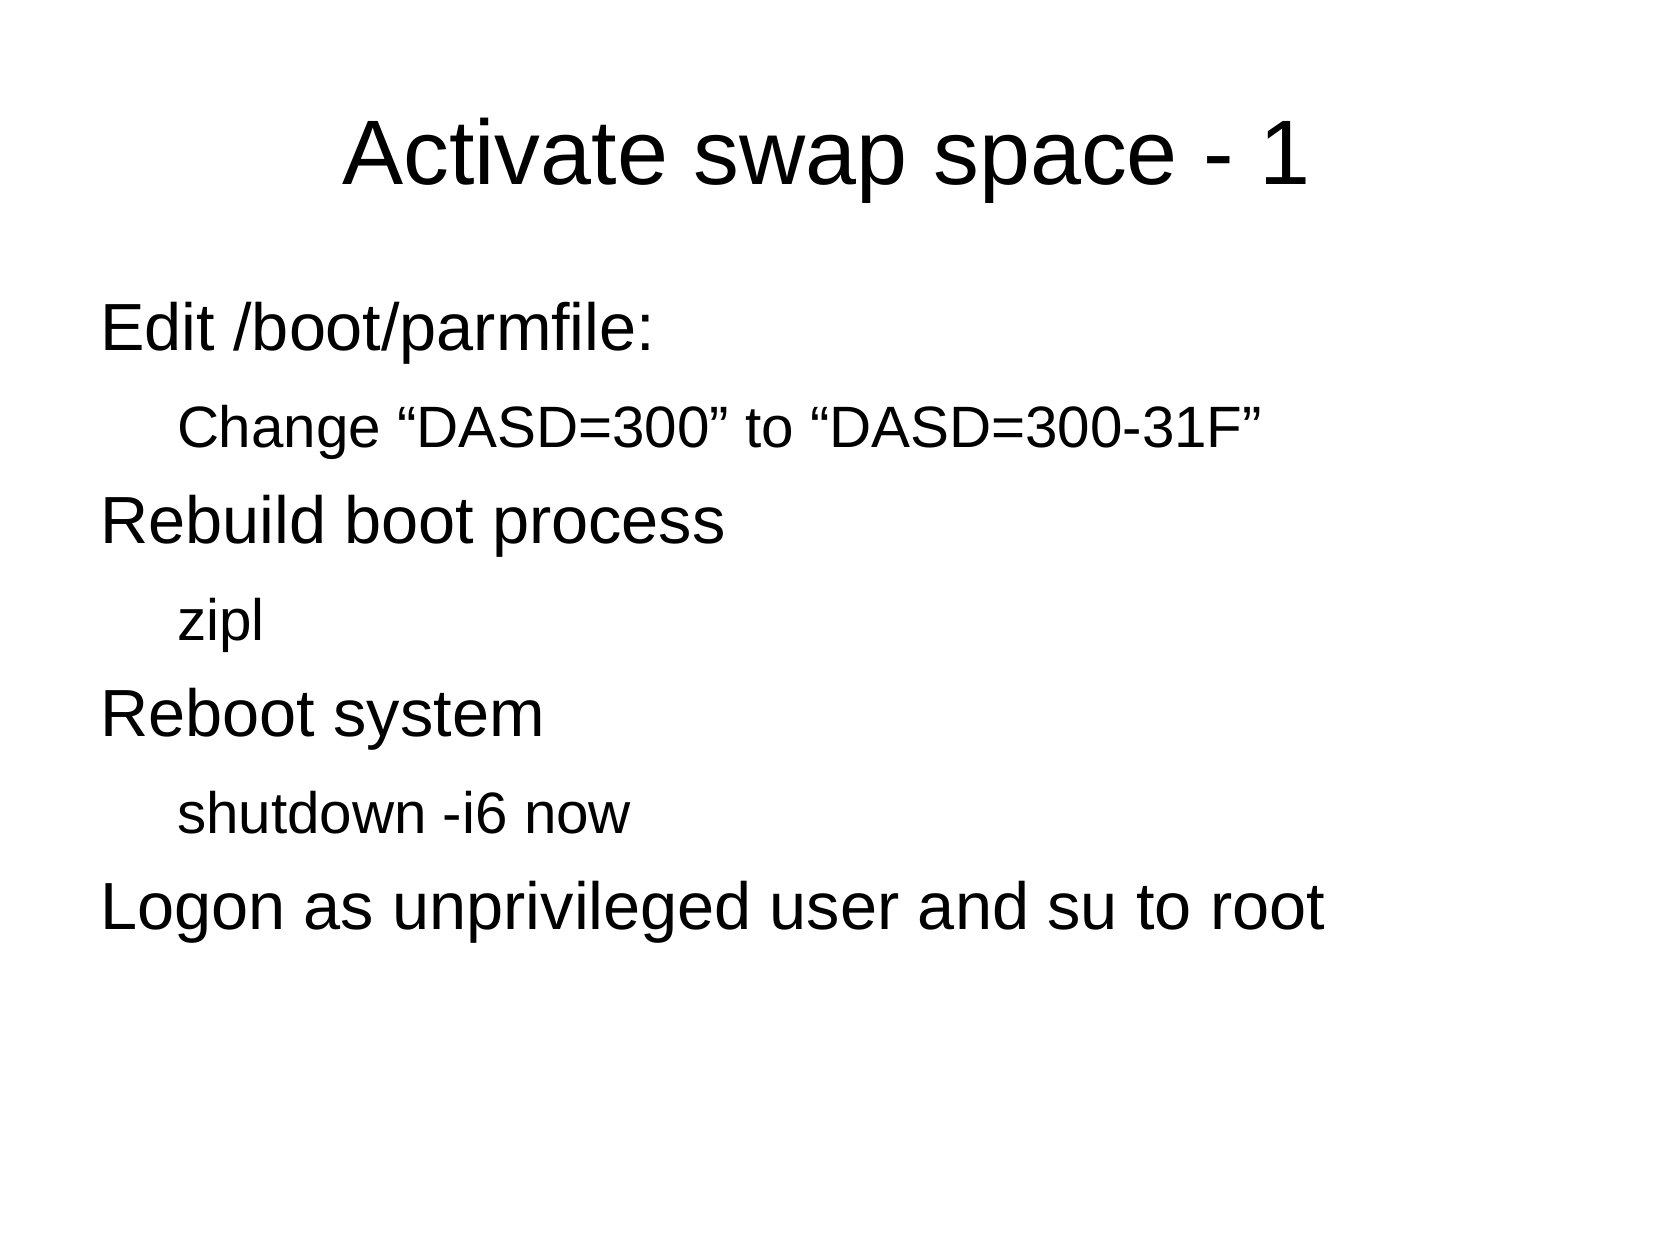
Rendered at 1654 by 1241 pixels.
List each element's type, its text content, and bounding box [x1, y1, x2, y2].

list Edit /boot/parmfile: Change “DASD=300” to “DASD=300-31F” Rebuild boot process zipl Reboot system shutdown -i6 now Logon as unprivileged user and su to root [82, 290, 1571, 1109]
title Activate swap space - 1 [82, 49, 1571, 257]
